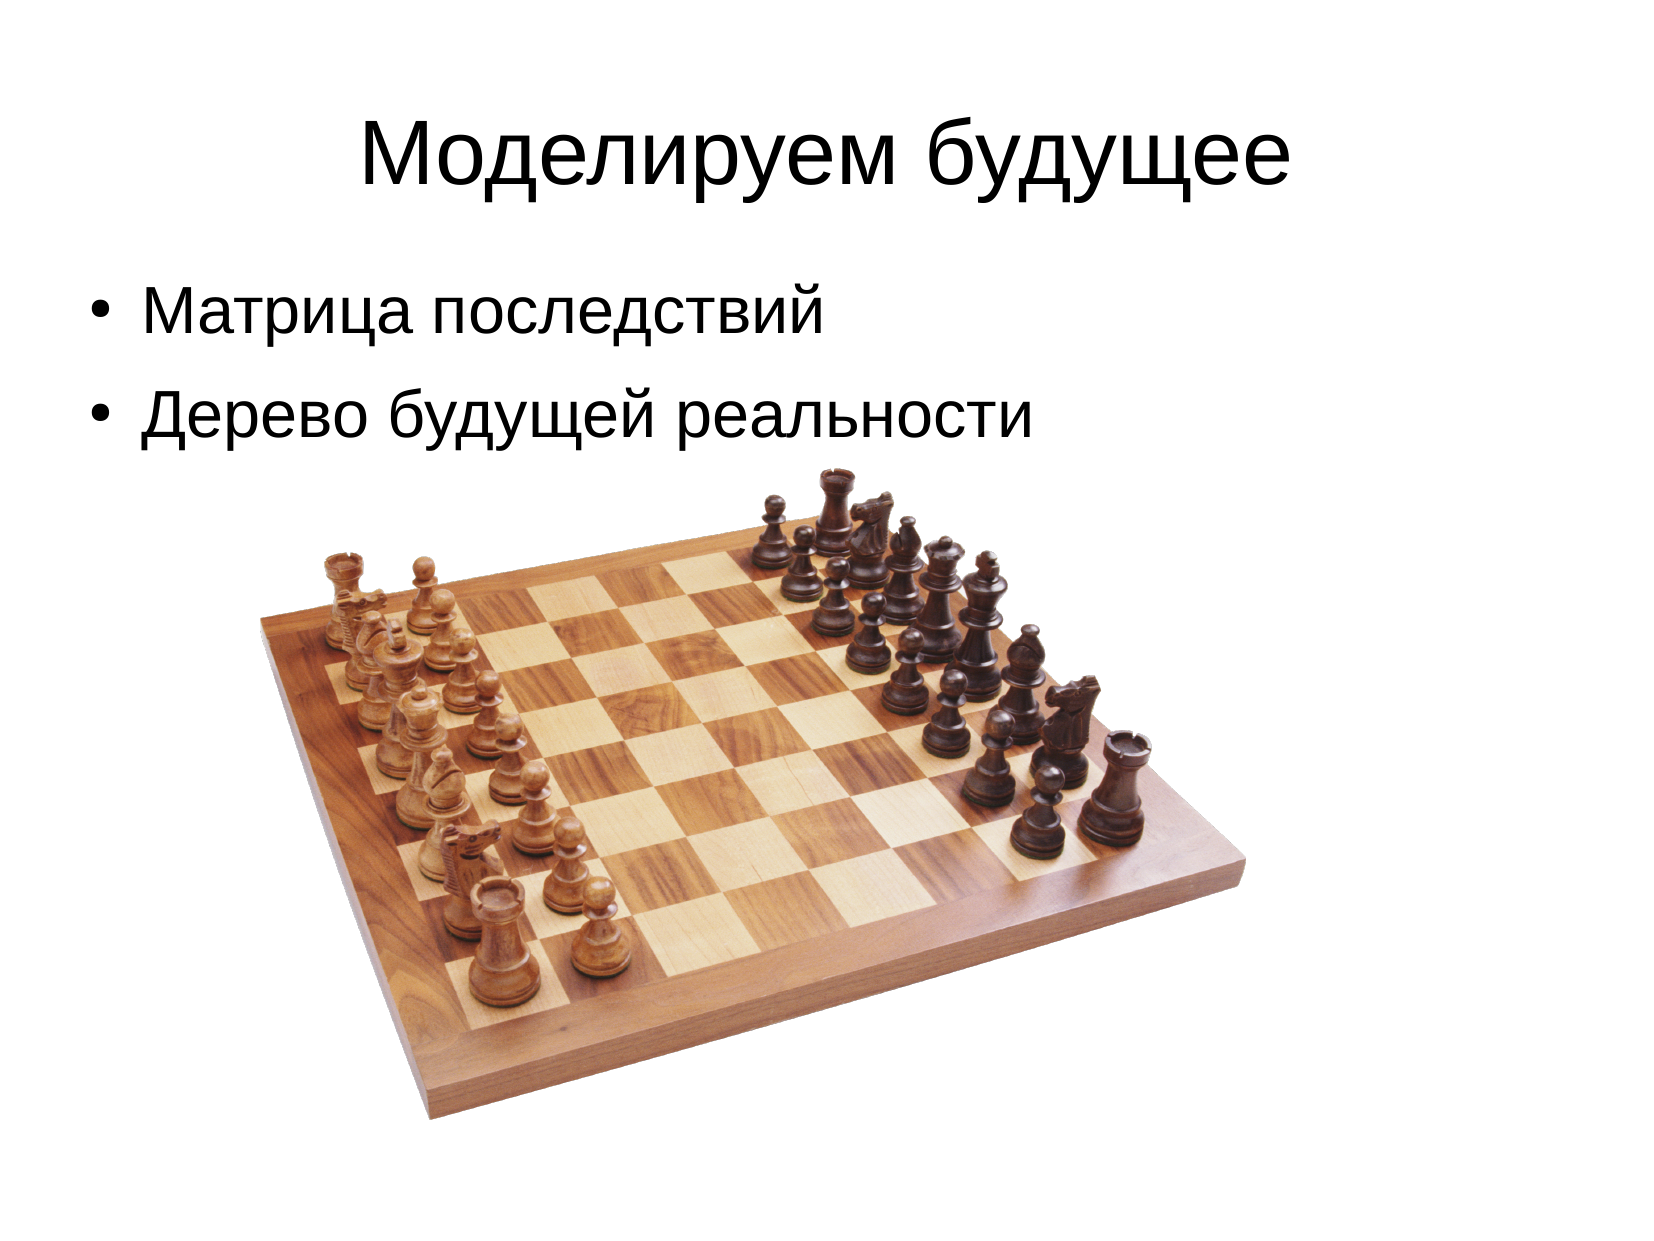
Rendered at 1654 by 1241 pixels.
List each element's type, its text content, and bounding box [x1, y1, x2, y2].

list Матрица последствий Дерево будущей реальности [70, 272, 1559, 993]
picture [260, 468, 1246, 1120]
title Моделируем будущее [82, 49, 1571, 257]
